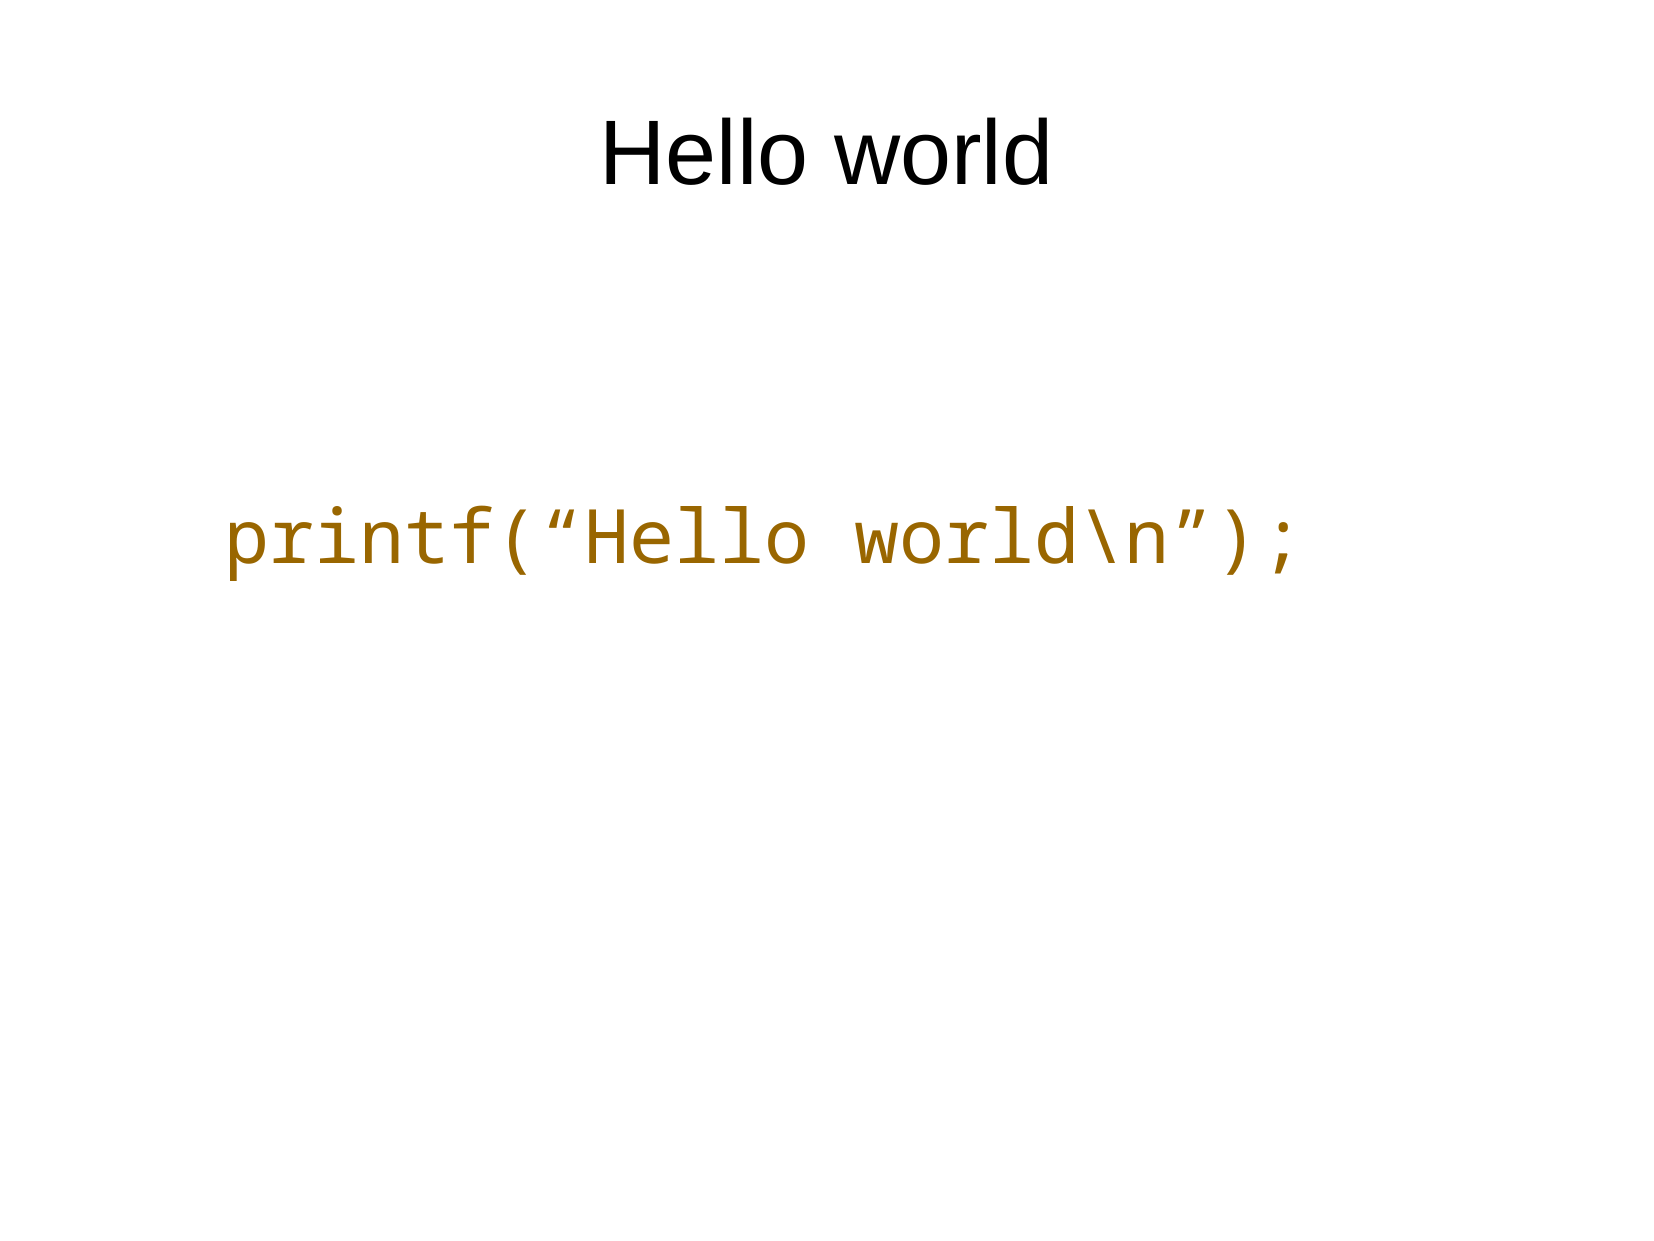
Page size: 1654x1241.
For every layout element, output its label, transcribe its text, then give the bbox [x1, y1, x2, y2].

title Hello world [82, 49, 1571, 257]
list printf(“Hello world\n”); [82, 290, 1571, 1010]
